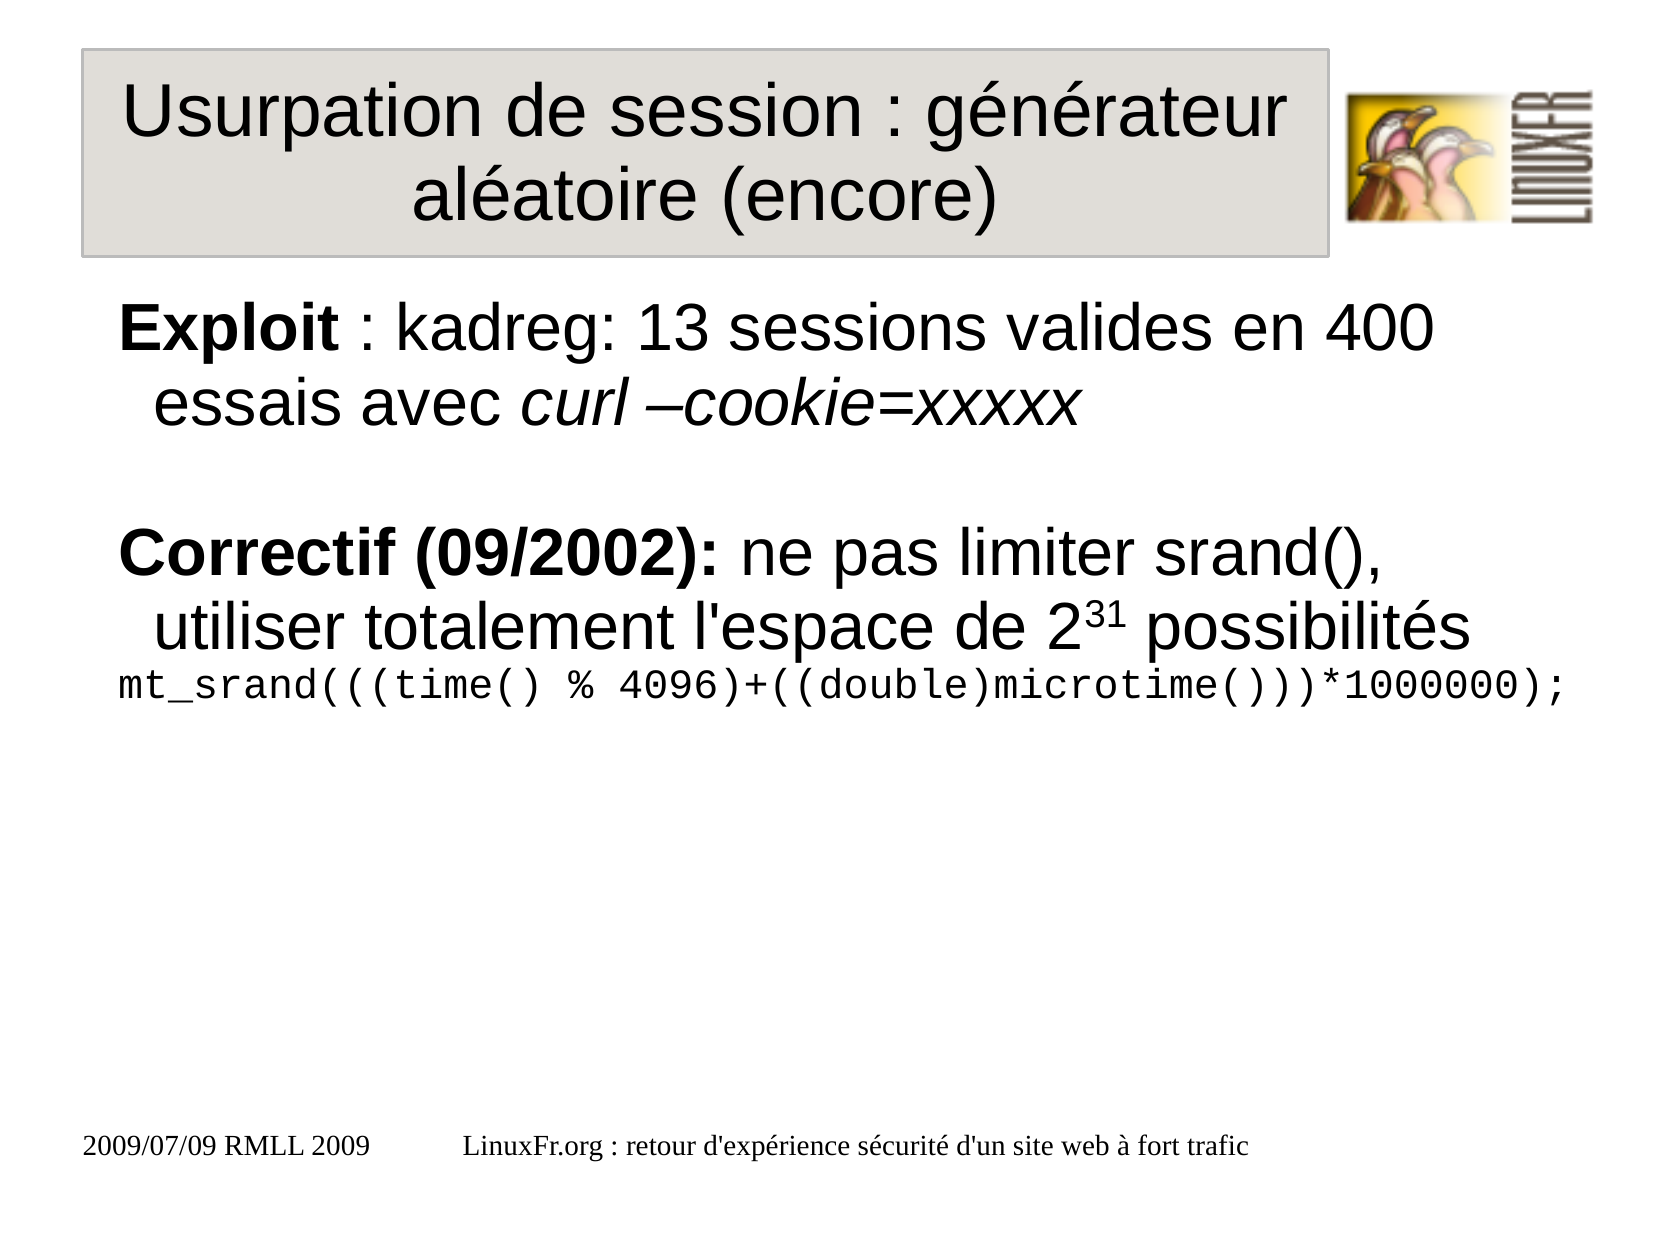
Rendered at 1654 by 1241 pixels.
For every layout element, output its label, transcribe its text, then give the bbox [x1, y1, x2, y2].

title Usurpation de session : générateur aléatoire (encore) [82, 49, 1329, 257]
picture [1341, 88, 1601, 229]
subtitle Exploit : kadreg: 13 sessions valides en 400 essais avec curl –cookie=xxxxx Correctif (09/2002): ne pas limiter srand(), utiliser totalement l'espace de 231 possibilités mt_srand(((time() % 4096)+((double)microtime()))*1000000); [82, 290, 1571, 1094]
